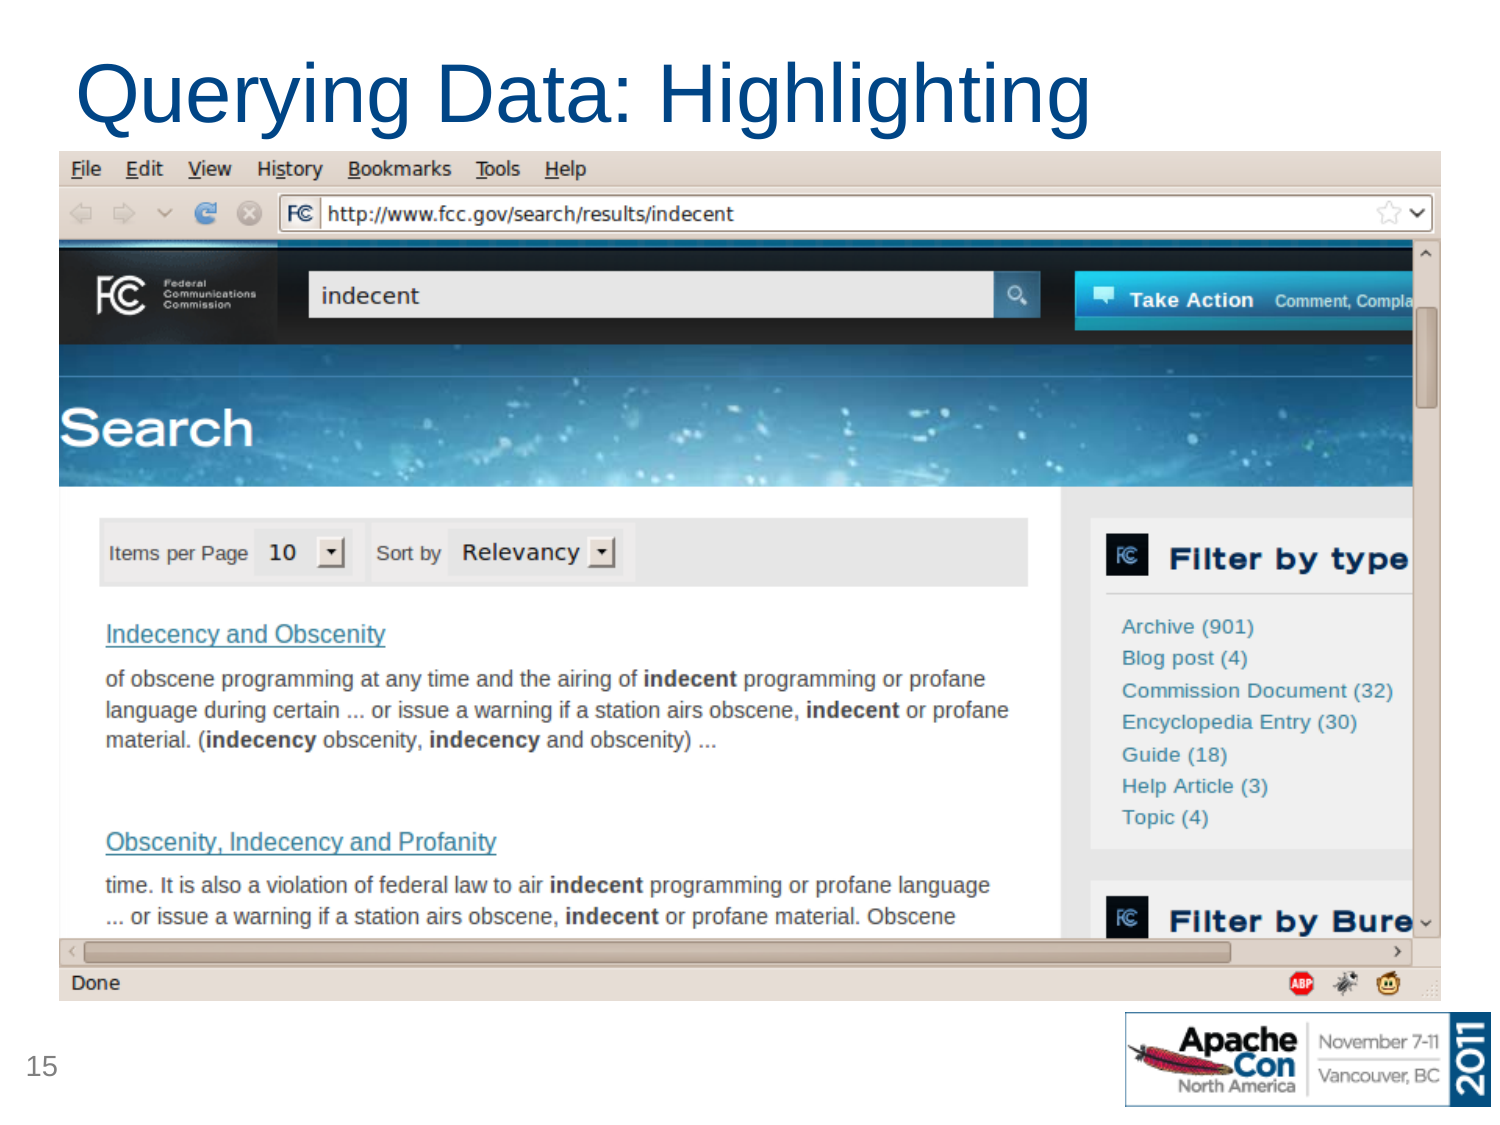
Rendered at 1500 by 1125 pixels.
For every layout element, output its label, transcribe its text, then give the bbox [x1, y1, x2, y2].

title Querying Data: Highlighting [75, 0, 1425, 151]
picture [59, 151, 1441, 1001]
picture [1125, 1012, 1491, 1107]
